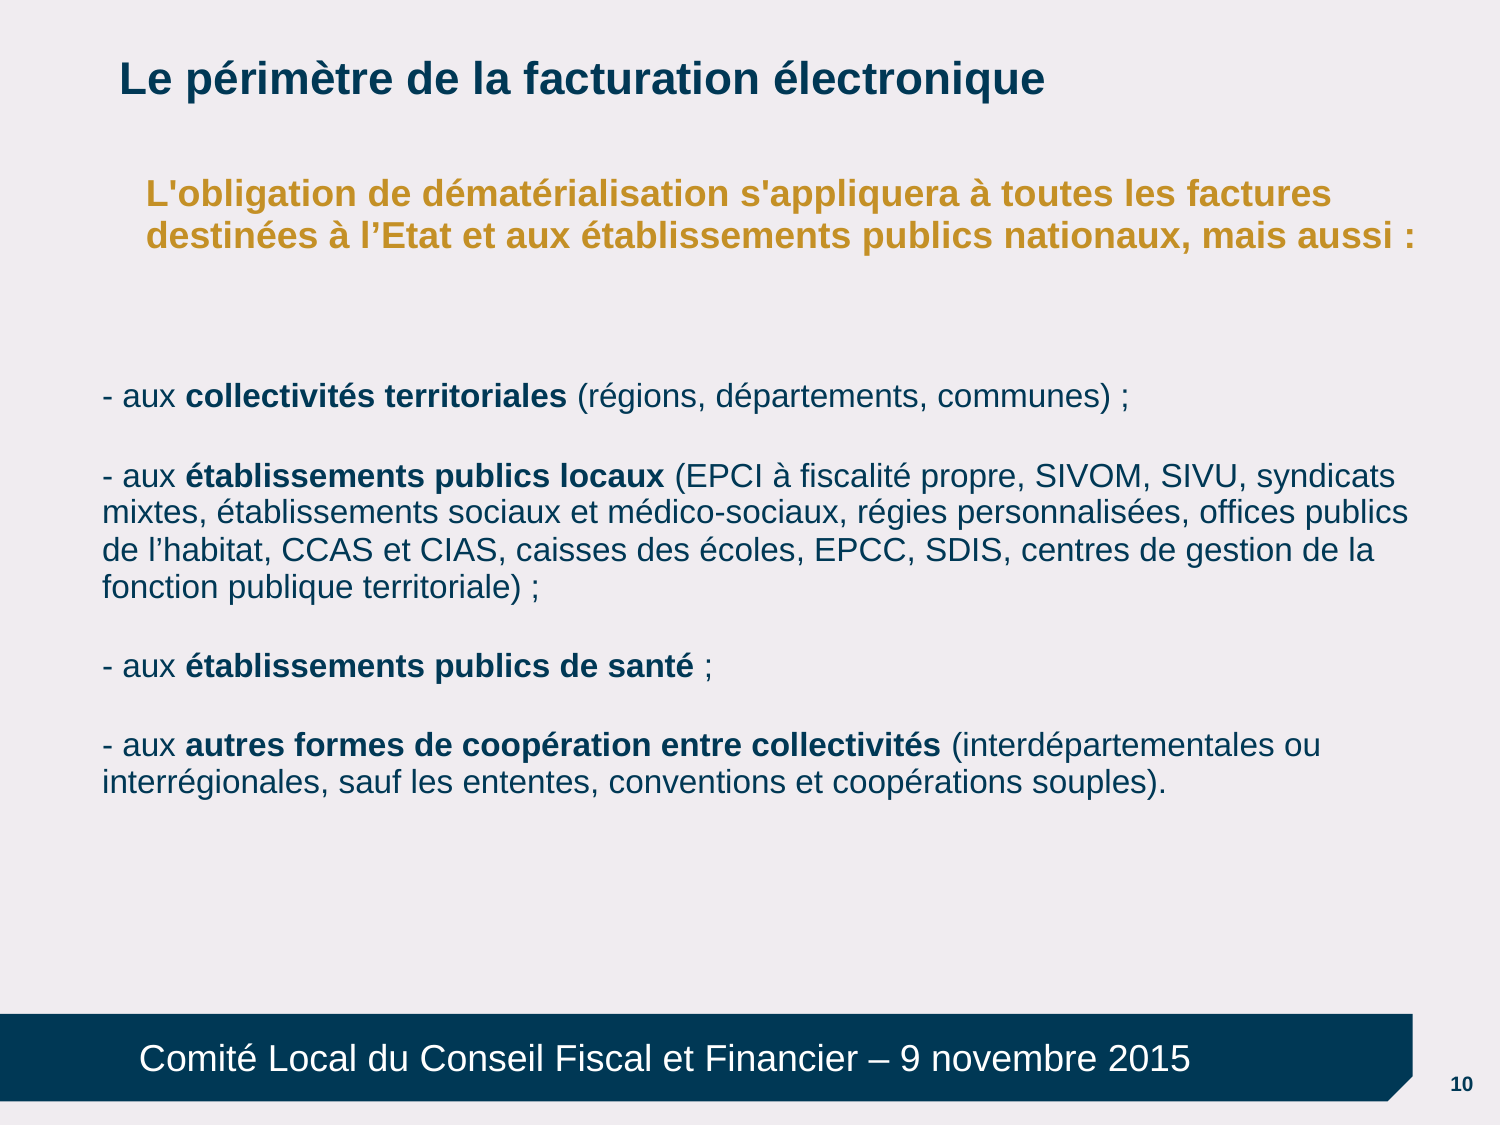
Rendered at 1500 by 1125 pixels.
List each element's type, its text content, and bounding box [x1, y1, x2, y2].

title Le périmètre de la facturation électronique [119, 24, 1435, 136]
list L'obligation de dématérialisation s'appliquera à toutes les factures destinées à l’Etat et aux établissements publics nationaux, mais aussi : - aux collectivités territoriales (régions, départements, communes) ; - aux établissements publics locaux (EPCI à fiscalité propre, SIVOM, SIVU, syndicats mixtes, établissements sociaux et médico-sociaux, régies personnalisées, offices publics de l’habitat, CCAS et CIAS, caisses des écoles, EPCC, SDIS, centres de gestion de la fonction publique territoriale) ; - aux établissements publics de santé ; - aux autres formes de coopération entre collectivités (interdépartementales ou interrégionales, sauf les ententes, conventions et coopérations souples). [102, 88, 1418, 1125]
